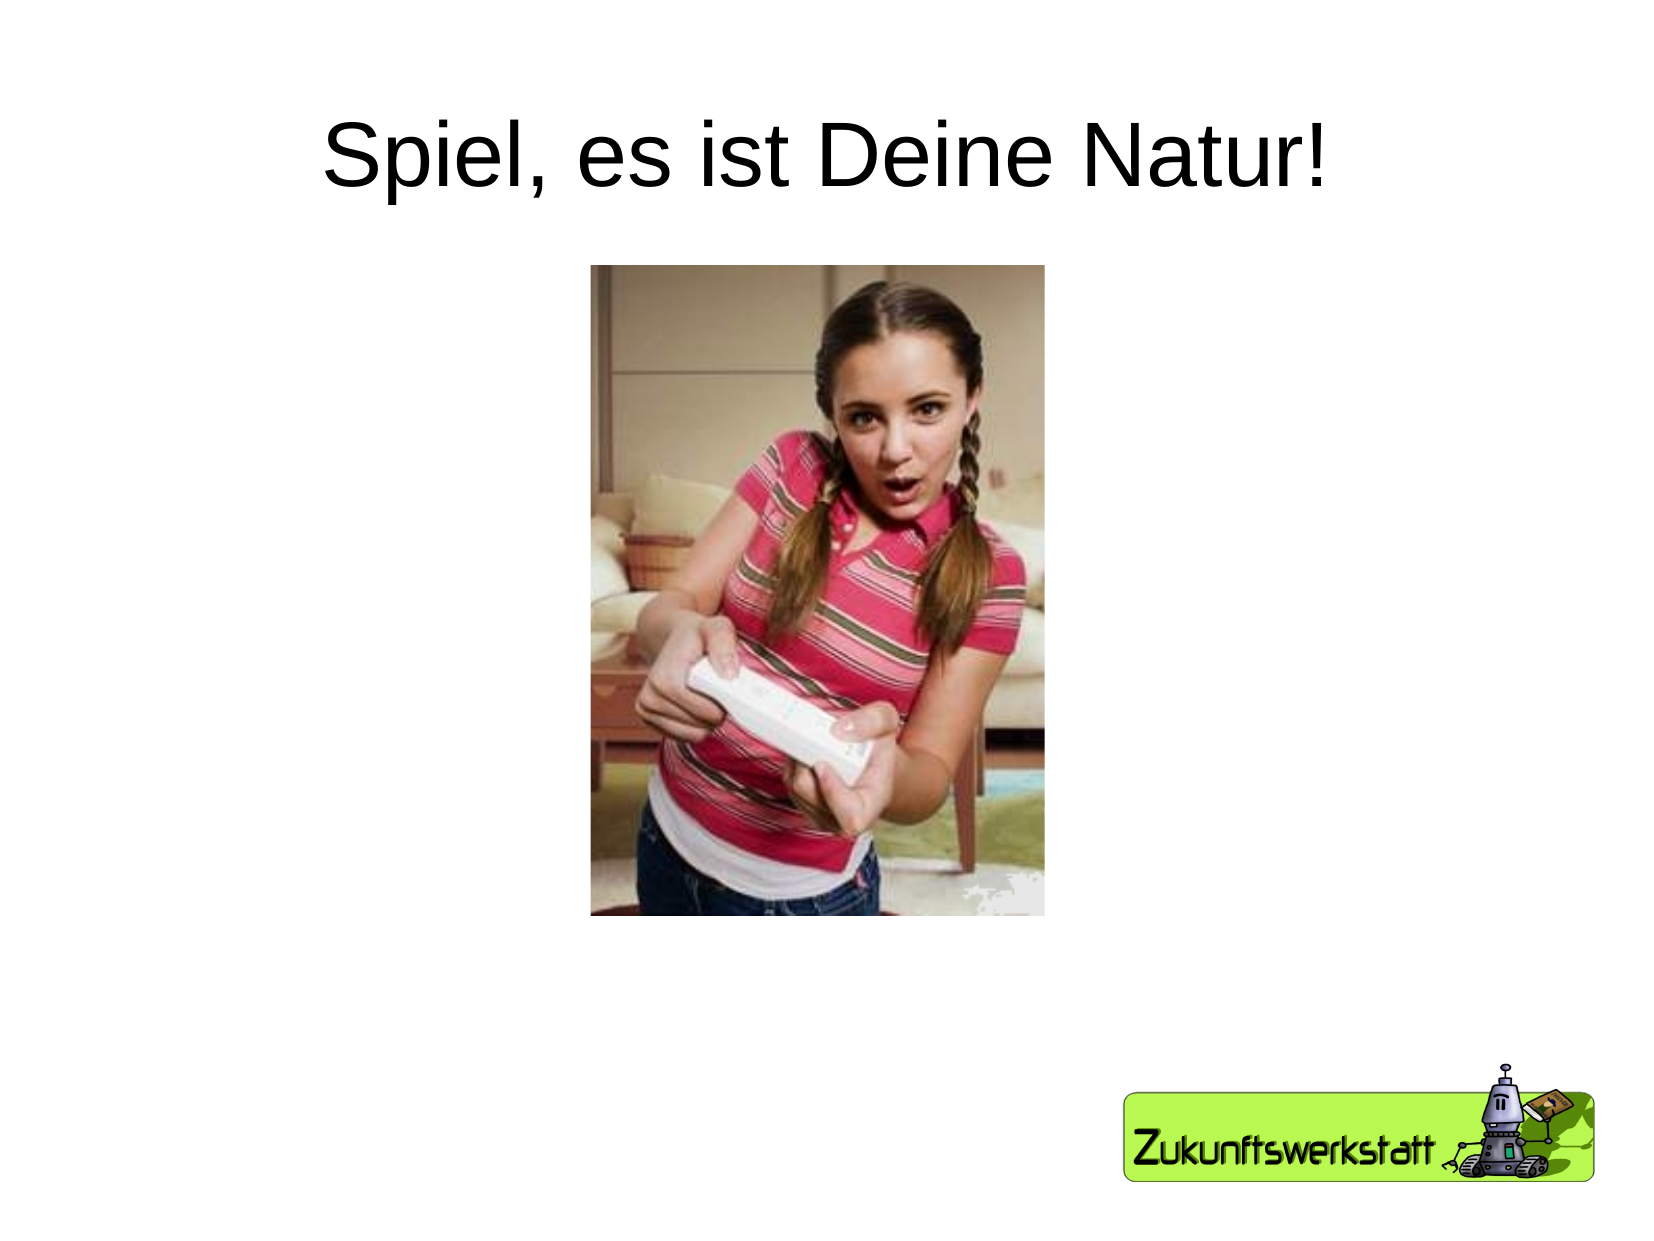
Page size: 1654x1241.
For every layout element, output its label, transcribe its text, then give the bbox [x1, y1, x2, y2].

title Spiel, es ist Deine Natur! [82, 56, 1571, 249]
picture [1122, 1062, 1595, 1182]
picture [590, 265, 1045, 916]
